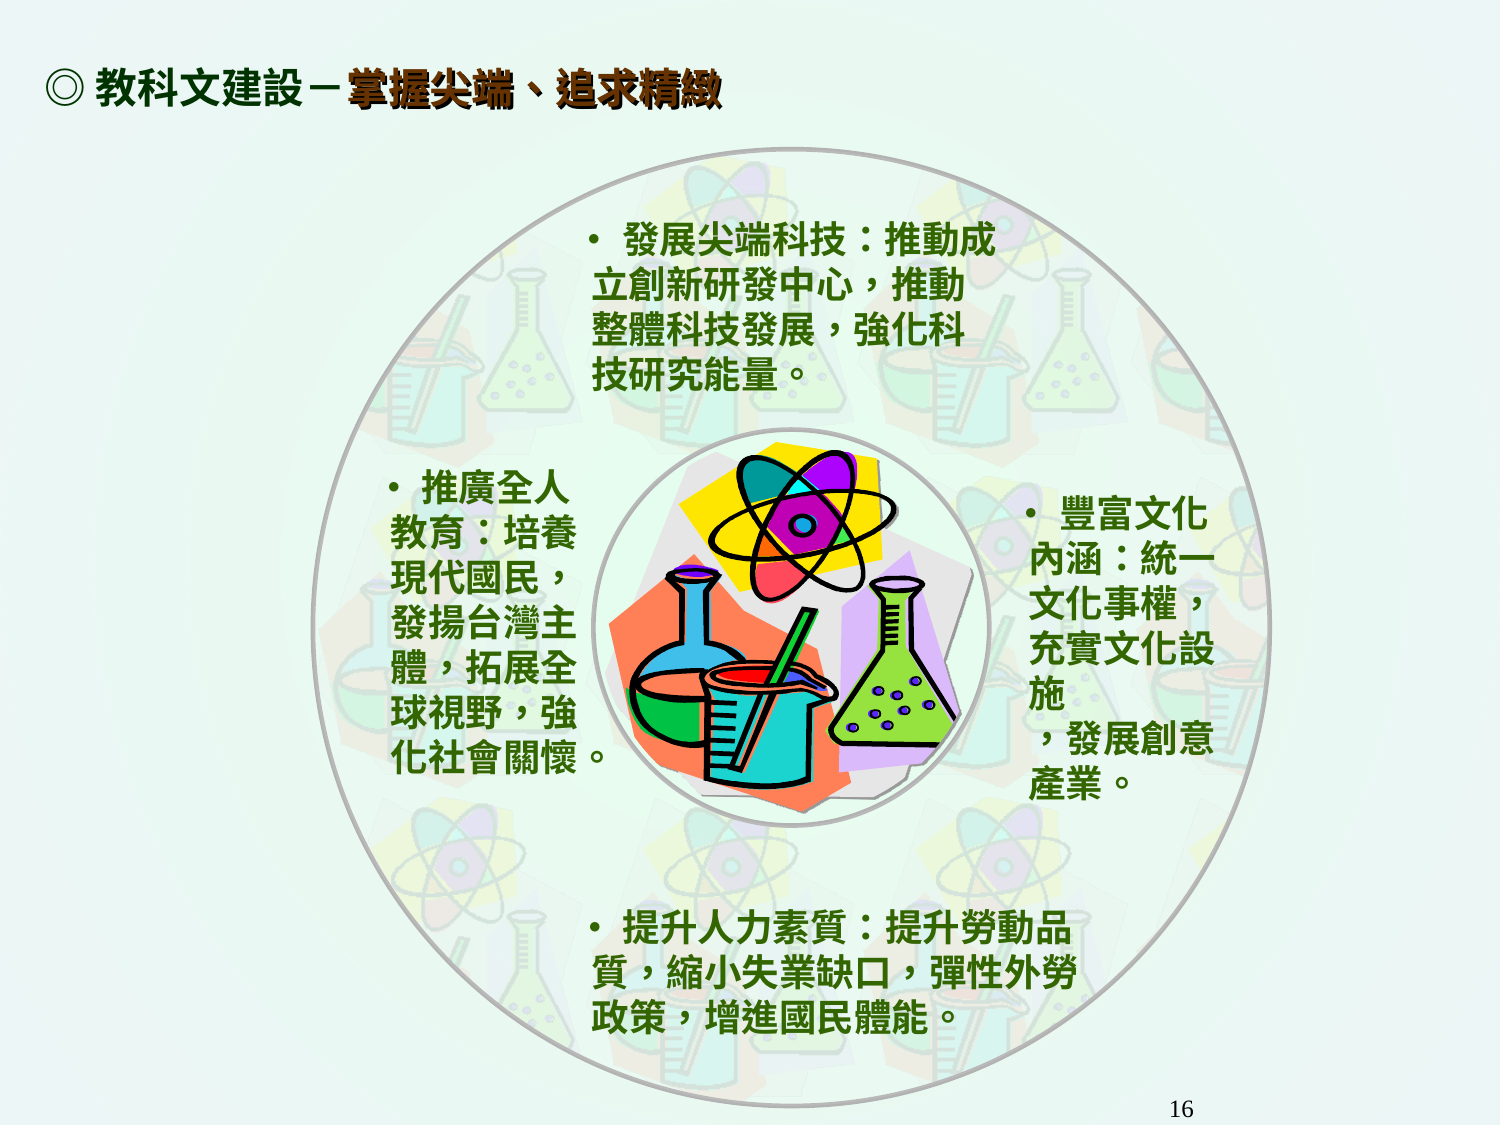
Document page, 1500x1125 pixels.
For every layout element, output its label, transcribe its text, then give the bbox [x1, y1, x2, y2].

text_box •推廣全人教育：培養現代國民，發揚台灣主體，拓展全球視野，強化社會關懷。 [360, 456, 609, 832]
text_box [312, 149, 1270, 1106]
text_box [1153, 1055, 1500, 1125]
text_box •提升人力素質：提升勞動品質，縮小失業缺口，彈性外勞政策，增進國民體能。 [561, 896, 1105, 1047]
text_box •發展尖端科技：推動成立創新研發中心，推動整體科技發展，強化科技研究能量。 [560, 208, 1018, 404]
text_box •豐富文化內涵：統一文化事權，充實文化設施 ，發展創意產業。 [997, 482, 1247, 768]
text_box ◎教科文建設－掌握尖端、追求精緻 [29, 54, 845, 120]
